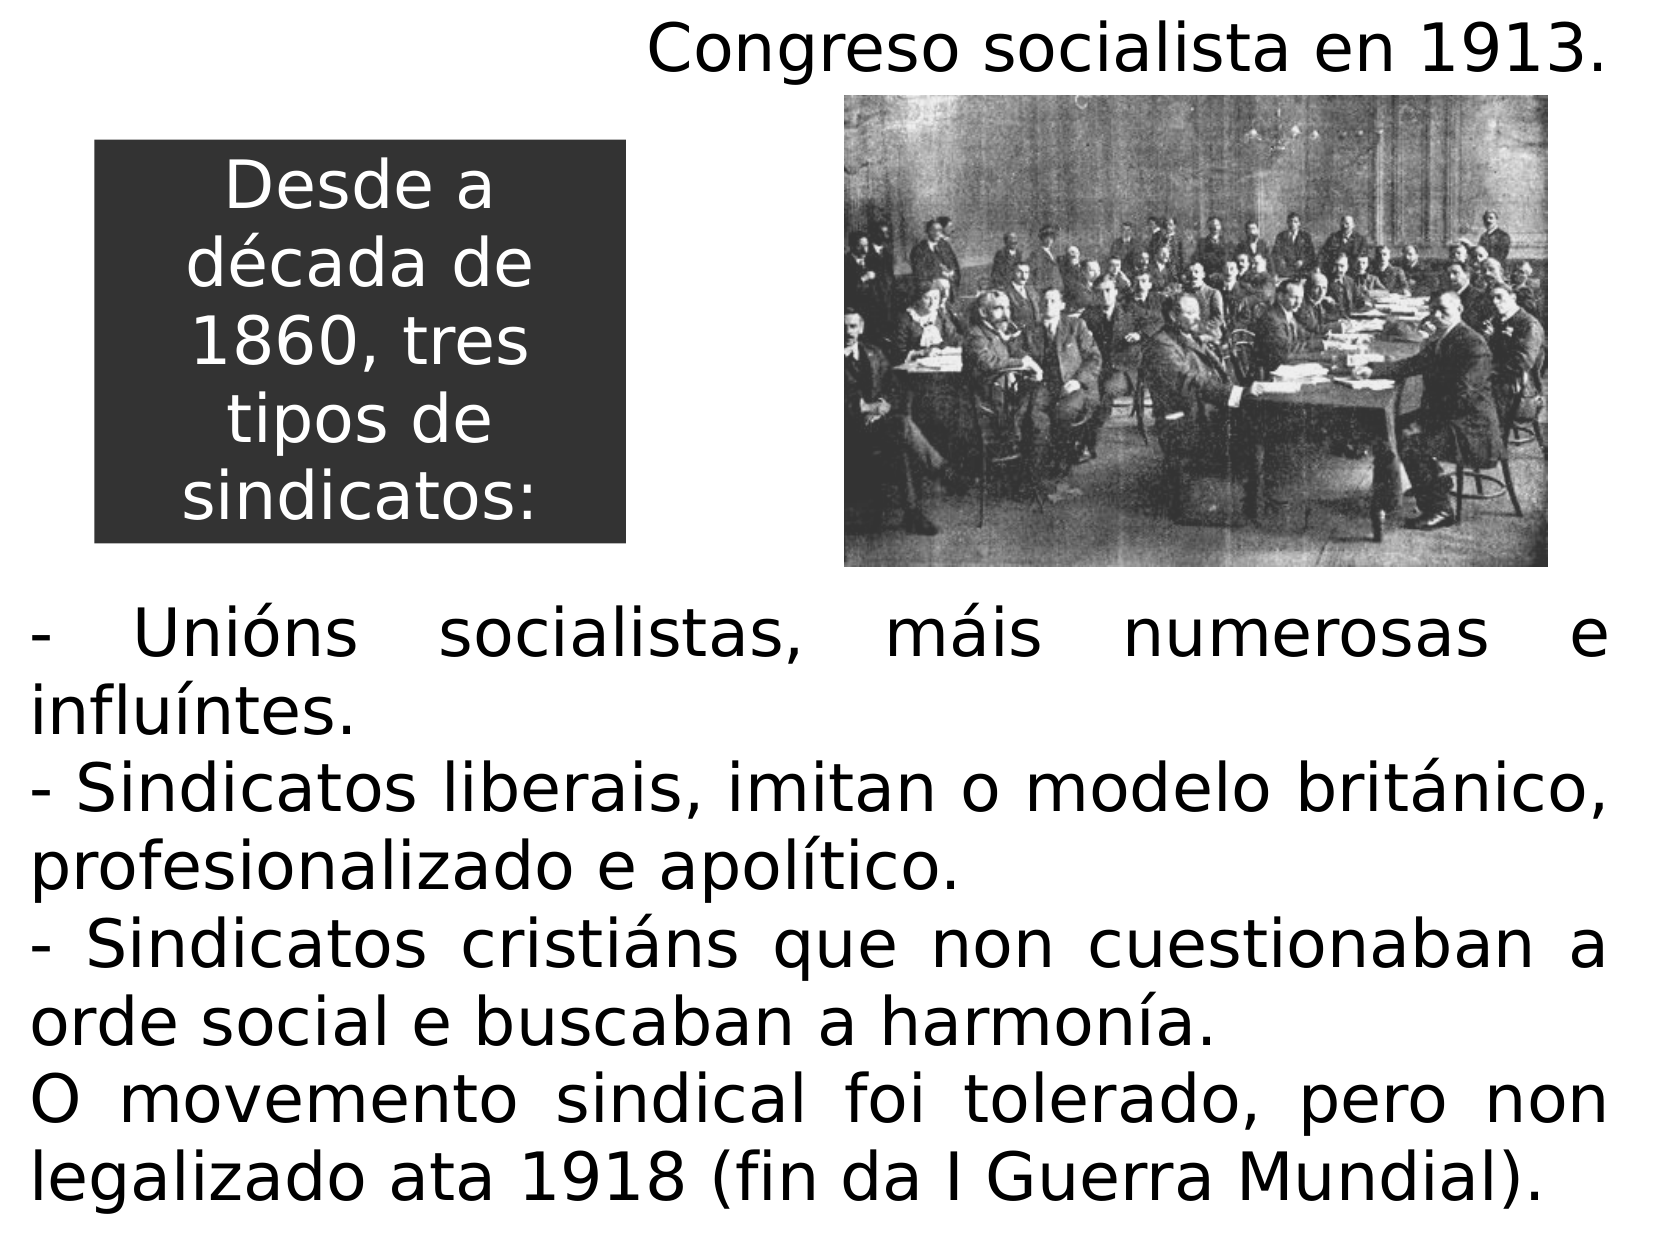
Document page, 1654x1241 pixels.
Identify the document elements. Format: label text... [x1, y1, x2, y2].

subtitle - Unións socialistas, máis numerosas e influíntes. - Sindicatos liberais, imitan o modelo británico, profesionalizado e apolítico. - Sindicatos cristiáns que non cuestionaban a orde social e buscaban a harmonía. O movemento sindical foi tolerado, pero non legalizado ata 1918 (fin da I Guerra Mundial). [29, 516, 1612, 1217]
text_box Congreso socialista en 1913. [632, 1, 1654, 95]
picture [844, 95, 1548, 516]
text_box Desde a década de 1860, tres tipos de sindicatos: [94, 139, 626, 544]
